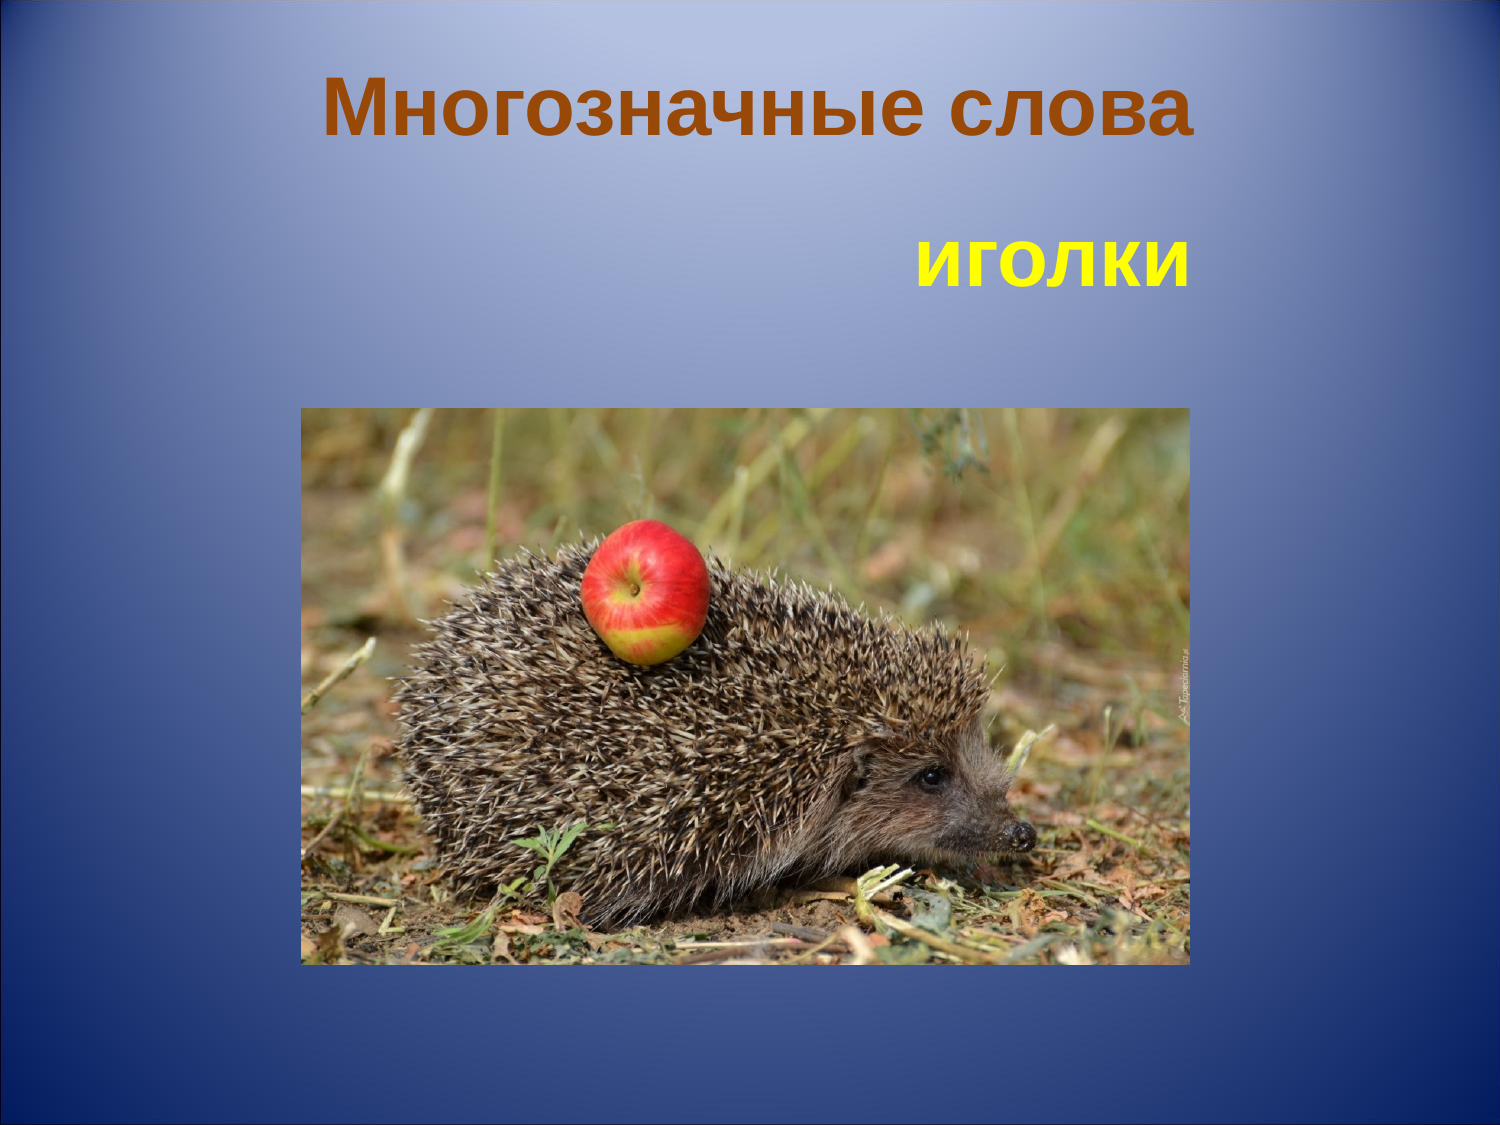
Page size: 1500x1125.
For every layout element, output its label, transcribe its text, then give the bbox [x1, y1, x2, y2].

text_box Многозначные слова [306, 44, 1210, 160]
picture [301, 408, 1190, 965]
text_box иголки [898, 195, 1208, 312]
